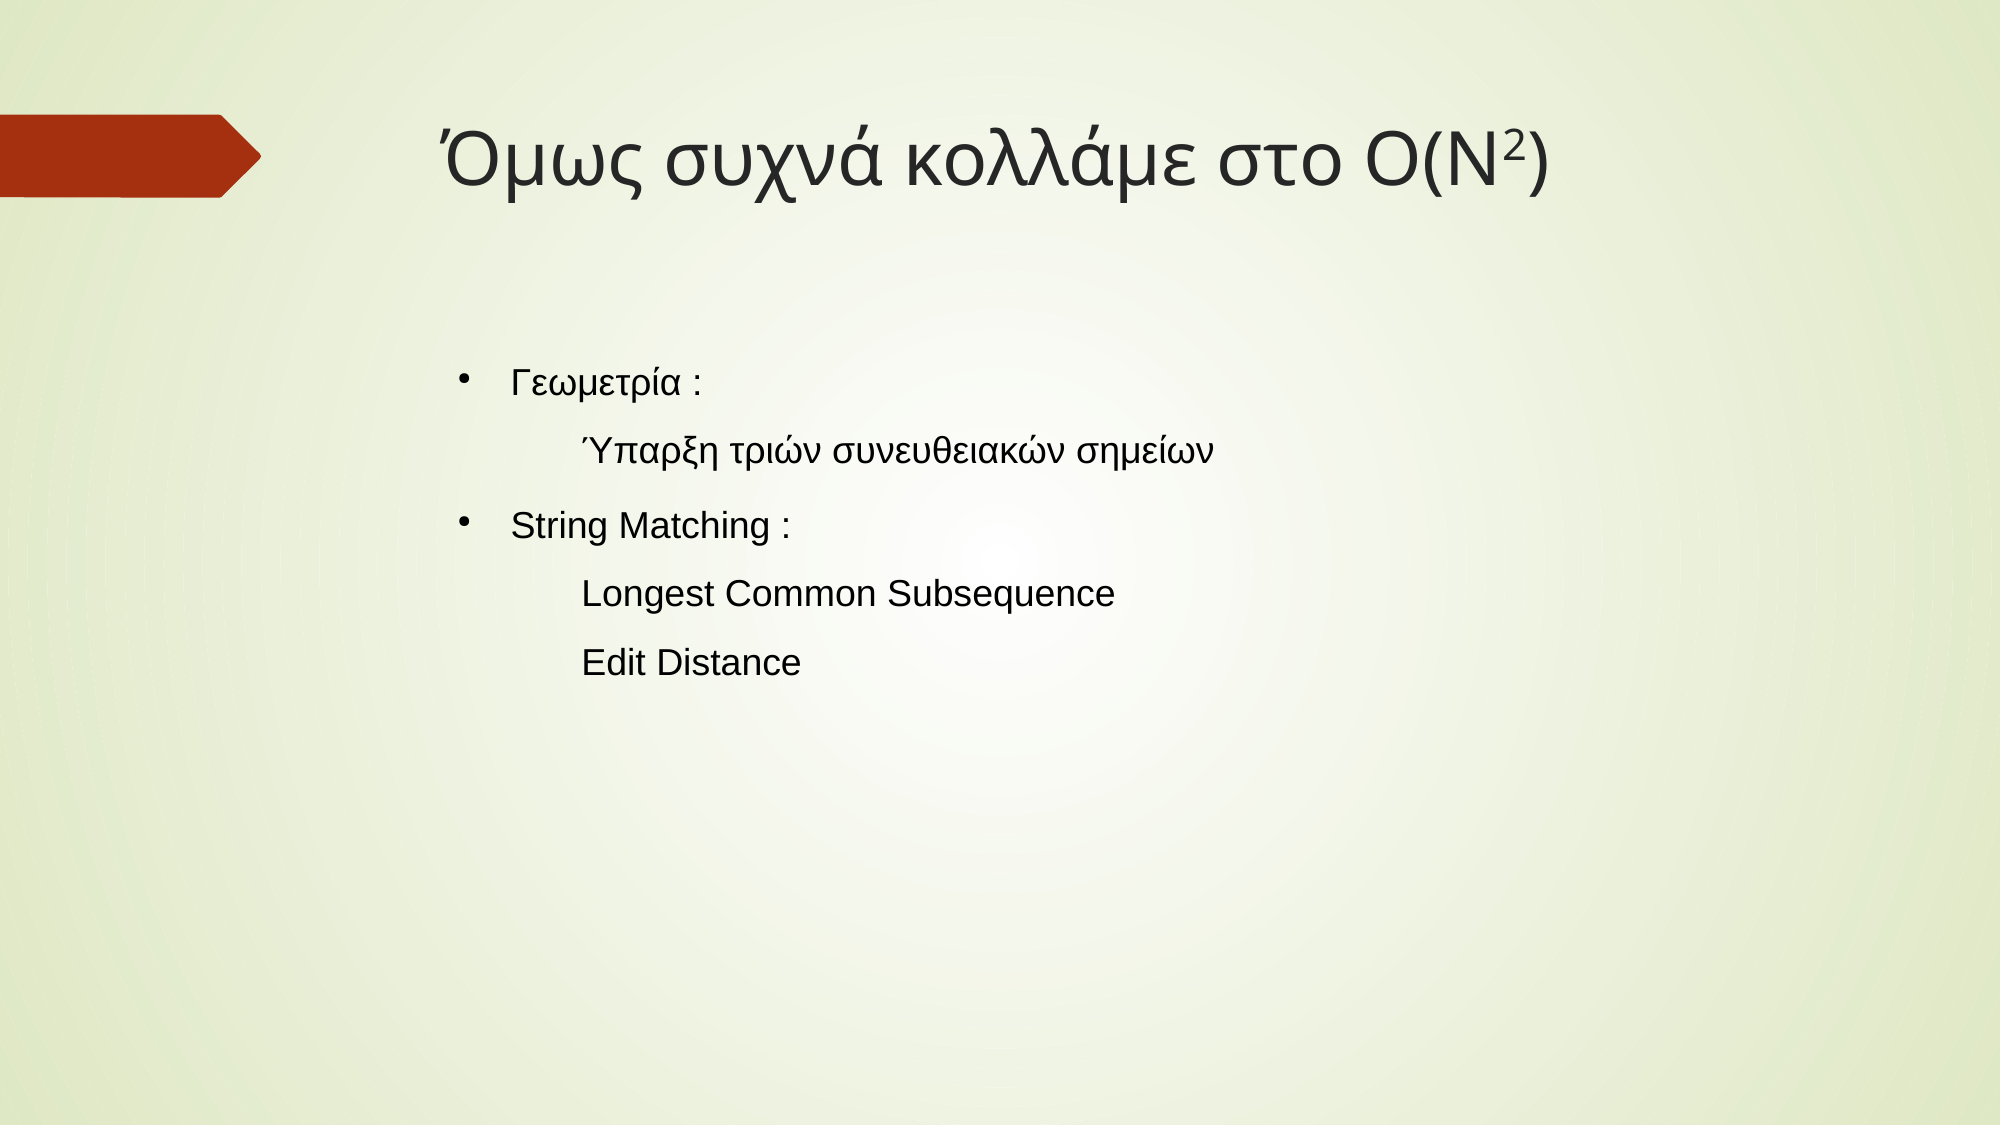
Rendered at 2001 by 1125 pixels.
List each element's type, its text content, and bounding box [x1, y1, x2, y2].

list Γεωμετρία : Ύπαρξη τριών συνευθειακών σημείων String Matching : Longest Common Subsequence Edit Distance [424, 350, 1888, 970]
title Όμως συχνά κολλάμε στο O(N2) [425, 102, 1888, 313]
